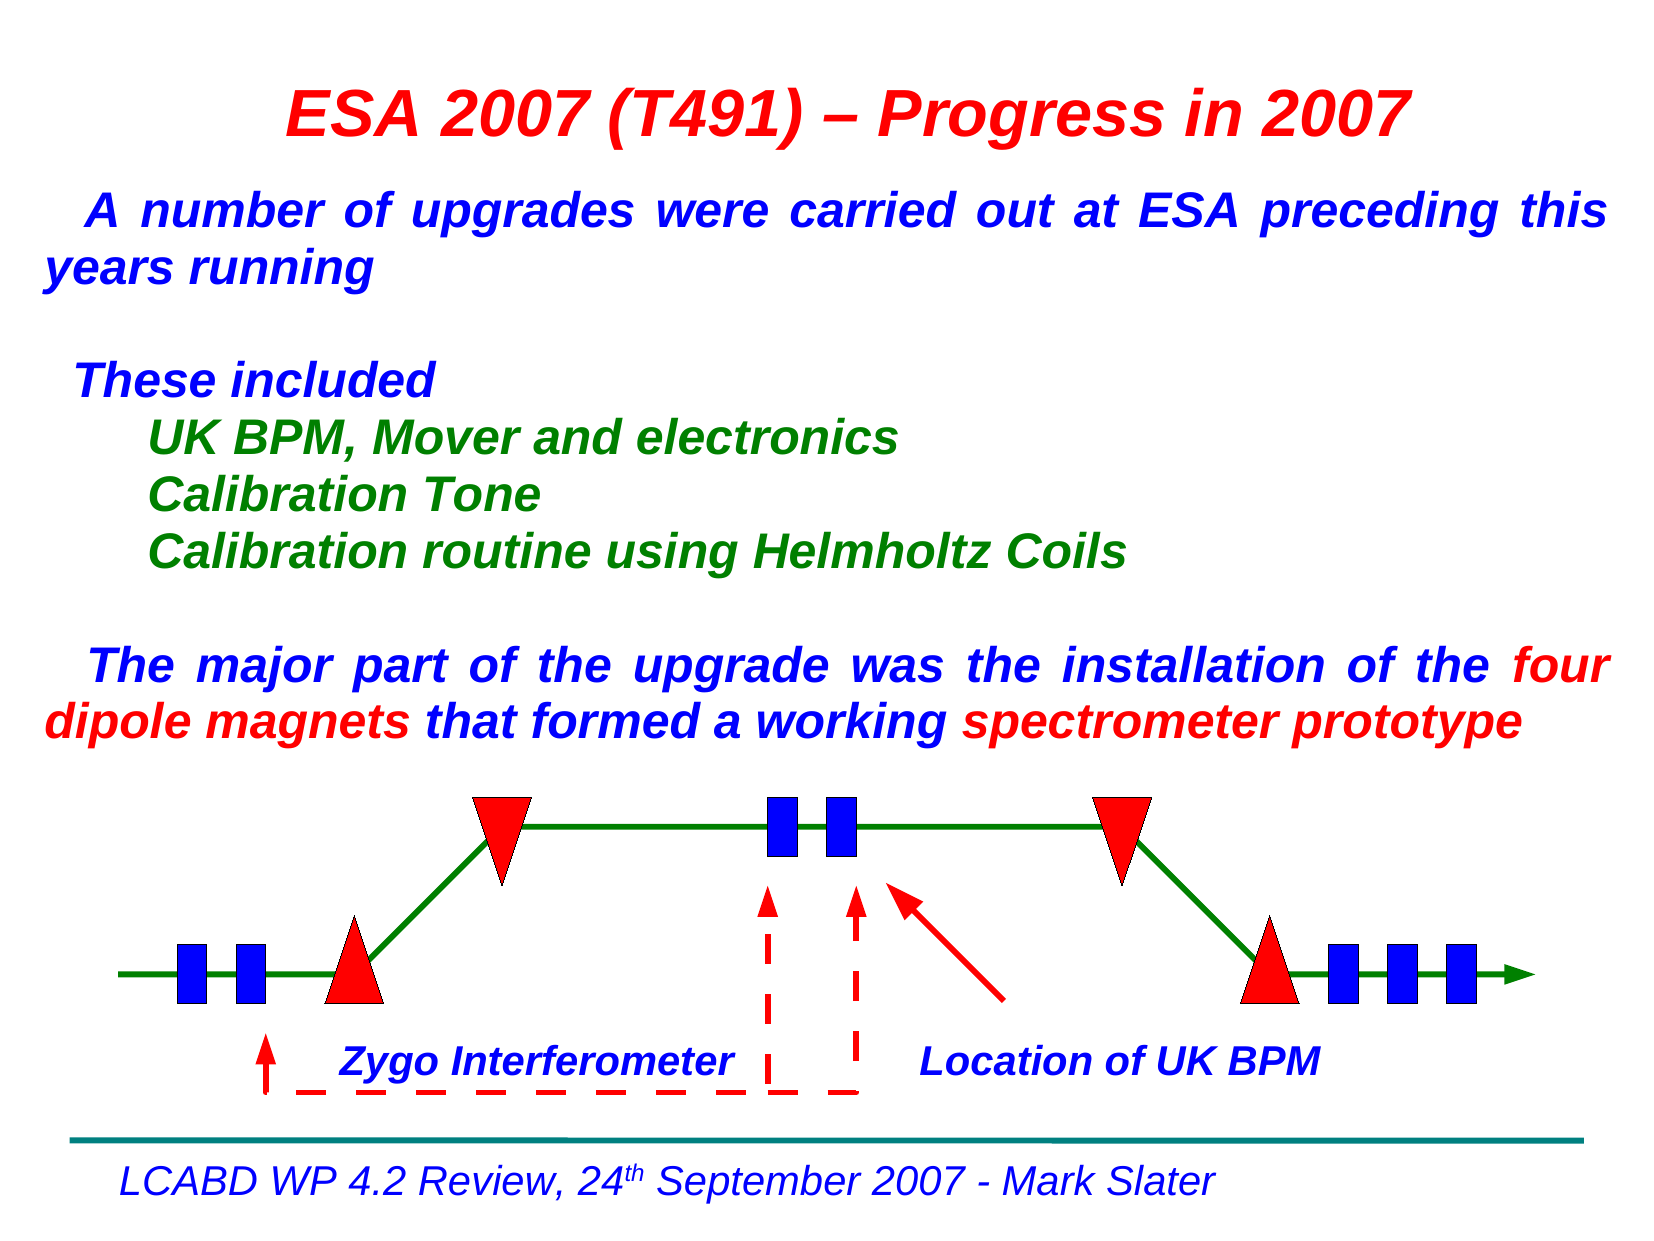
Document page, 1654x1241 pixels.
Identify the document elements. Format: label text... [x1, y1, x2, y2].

text_box [1092, 797, 1152, 886]
text_box [236, 944, 266, 1004]
text_box [177, 944, 207, 1004]
text_box [1446, 944, 1477, 1004]
text_box Location of UK BPM [904, 1030, 1336, 1093]
text_box LCABD WP 4.2 Review, 24th September 2007 - Mark Slater [118, 1156, 1566, 1204]
text_box [1328, 944, 1359, 1004]
text_box [1240, 915, 1300, 1004]
text_box A number of upgrades were carried out at ESA preceding this years running These included UK BPM, Mover and electronics Calibration Tone Calibration routine using Helmholtz Coils The major part of the upgrade was the installation of the four dipole magnets that formed a working spectrometer prototype [29, 173, 1625, 827]
text_box [826, 797, 857, 857]
text_box Zygo Interferometer [324, 1030, 749, 1093]
text_box [767, 797, 798, 857]
text_box ESA 2007 (T491) – Progress in 2007 [285, 74, 1412, 152]
text_box [472, 797, 532, 886]
text_box [1387, 944, 1418, 1004]
text_box [324, 915, 384, 1004]
